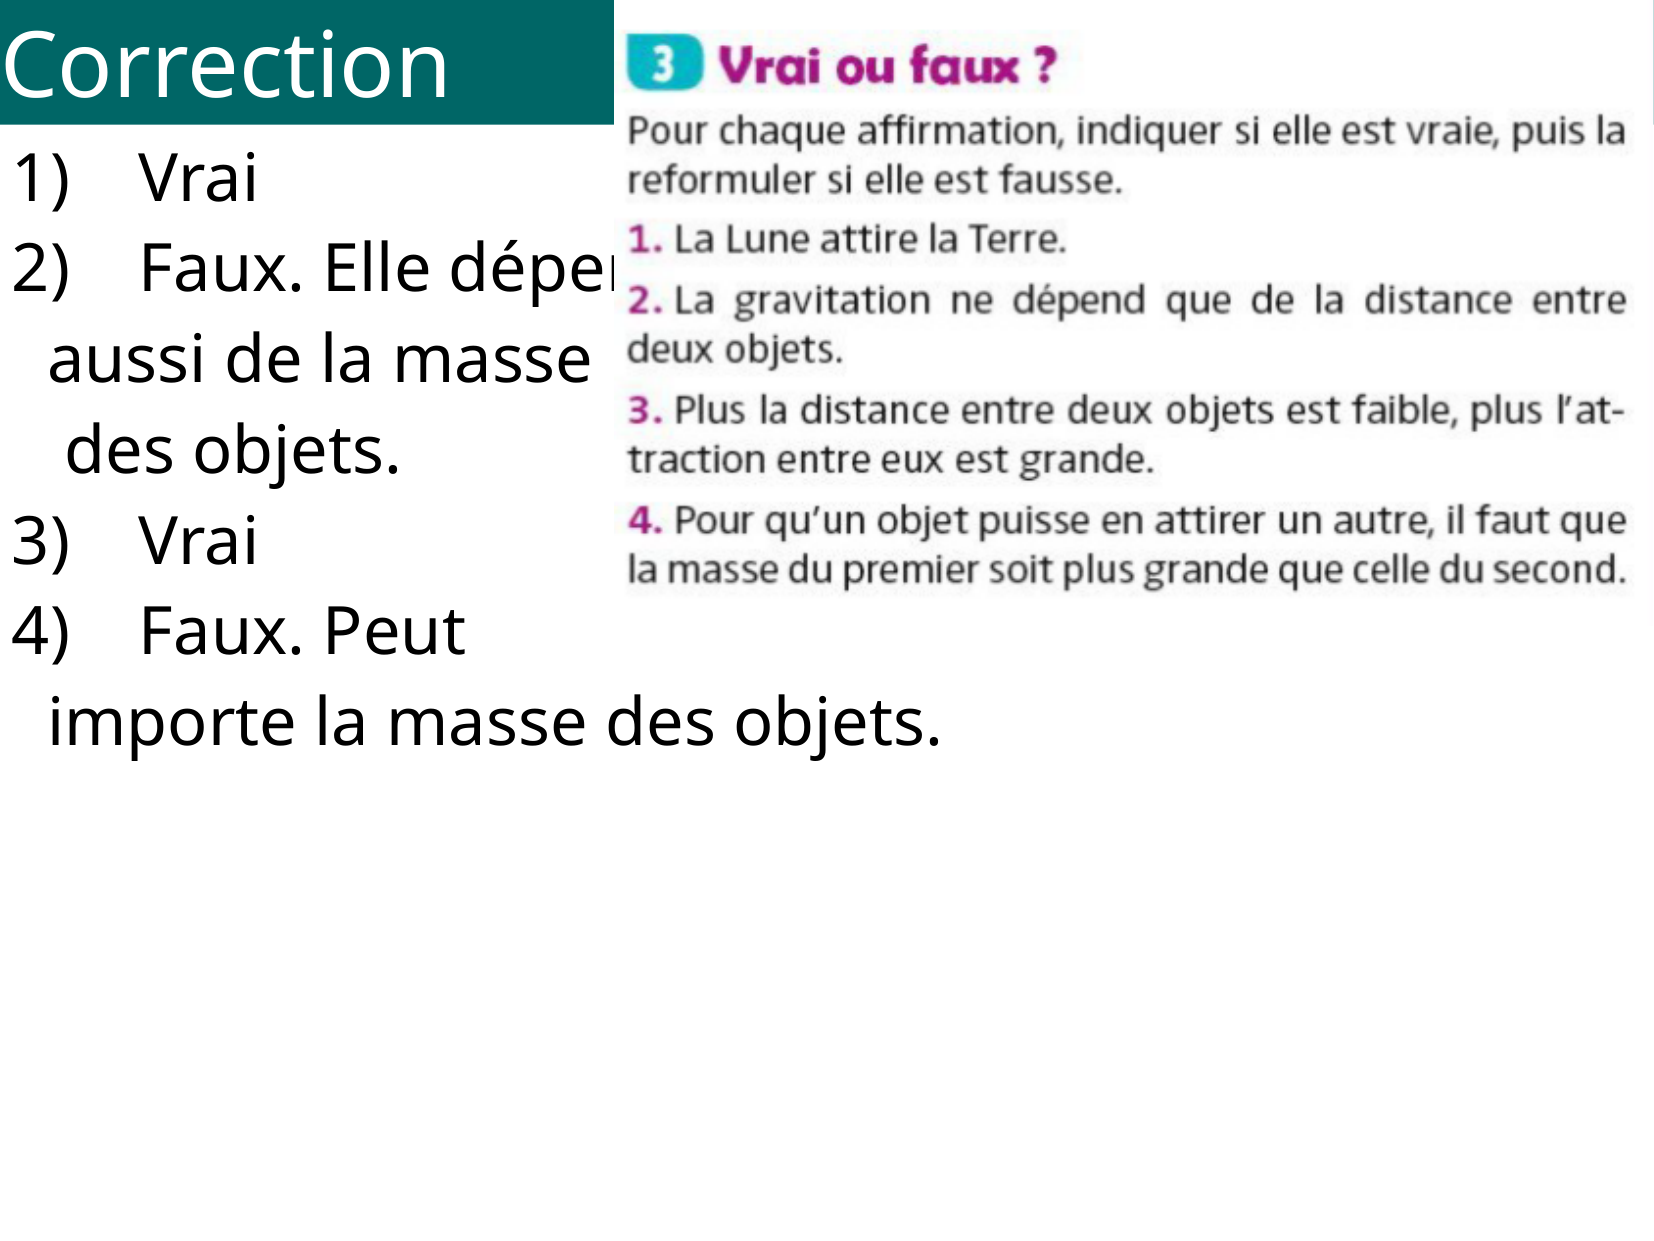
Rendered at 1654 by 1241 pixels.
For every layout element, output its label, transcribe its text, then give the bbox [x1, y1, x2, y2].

picture [614, 0, 1654, 626]
title Correction [0, 10, 614, 114]
subtitle Vrai Faux. Elle dépend aussi de la masse des objets. Vrai Faux. Peut importe la masse des objets. [11, 129, 1642, 1229]
